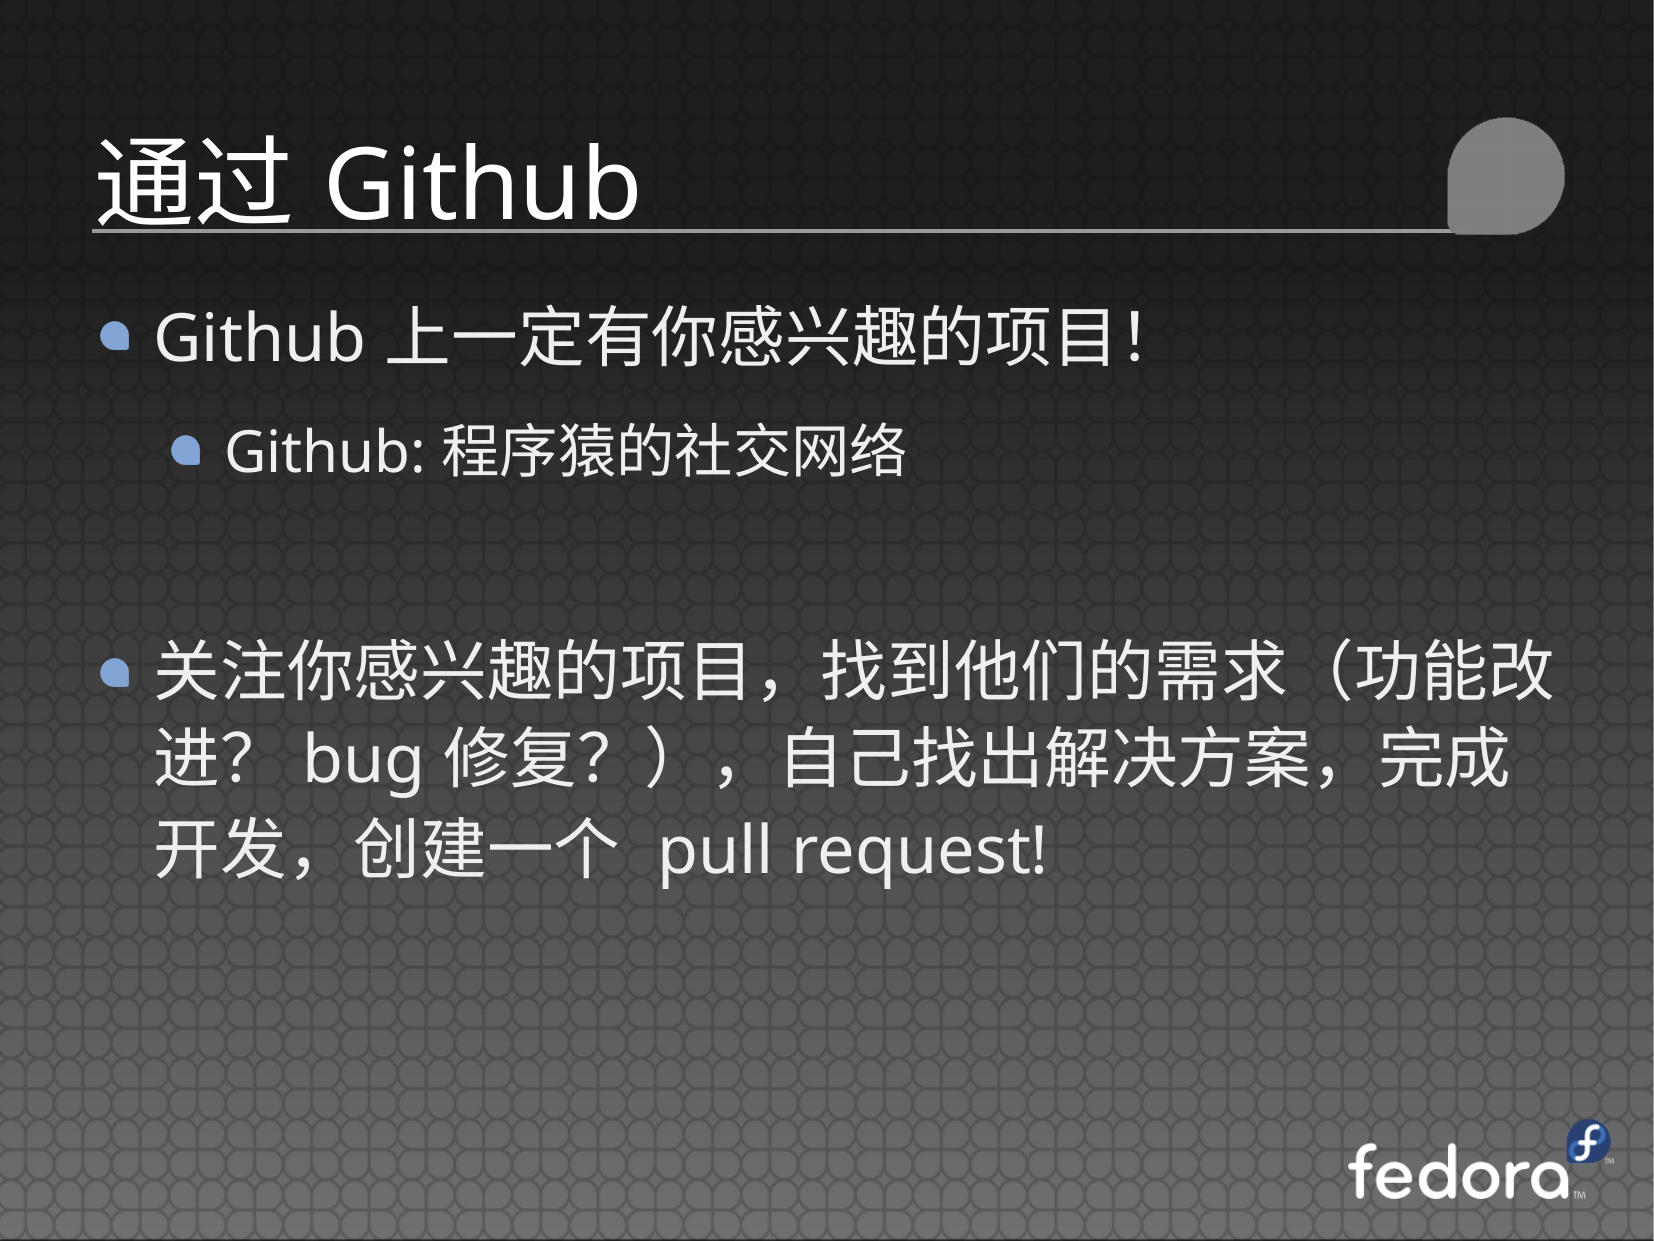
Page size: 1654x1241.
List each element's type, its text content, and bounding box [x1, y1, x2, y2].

list Github上一定有你感兴趣的项目！ Github:程序猿的社交网络 关注你感兴趣的项目，找到他们的需求（功能改进？bug修复？），自己找出解决方案，完成开发，创建一个 pull request! [82, 290, 1571, 1094]
picture [0, 0, 1654, 1241]
title 通过Github [94, 100, 1427, 251]
